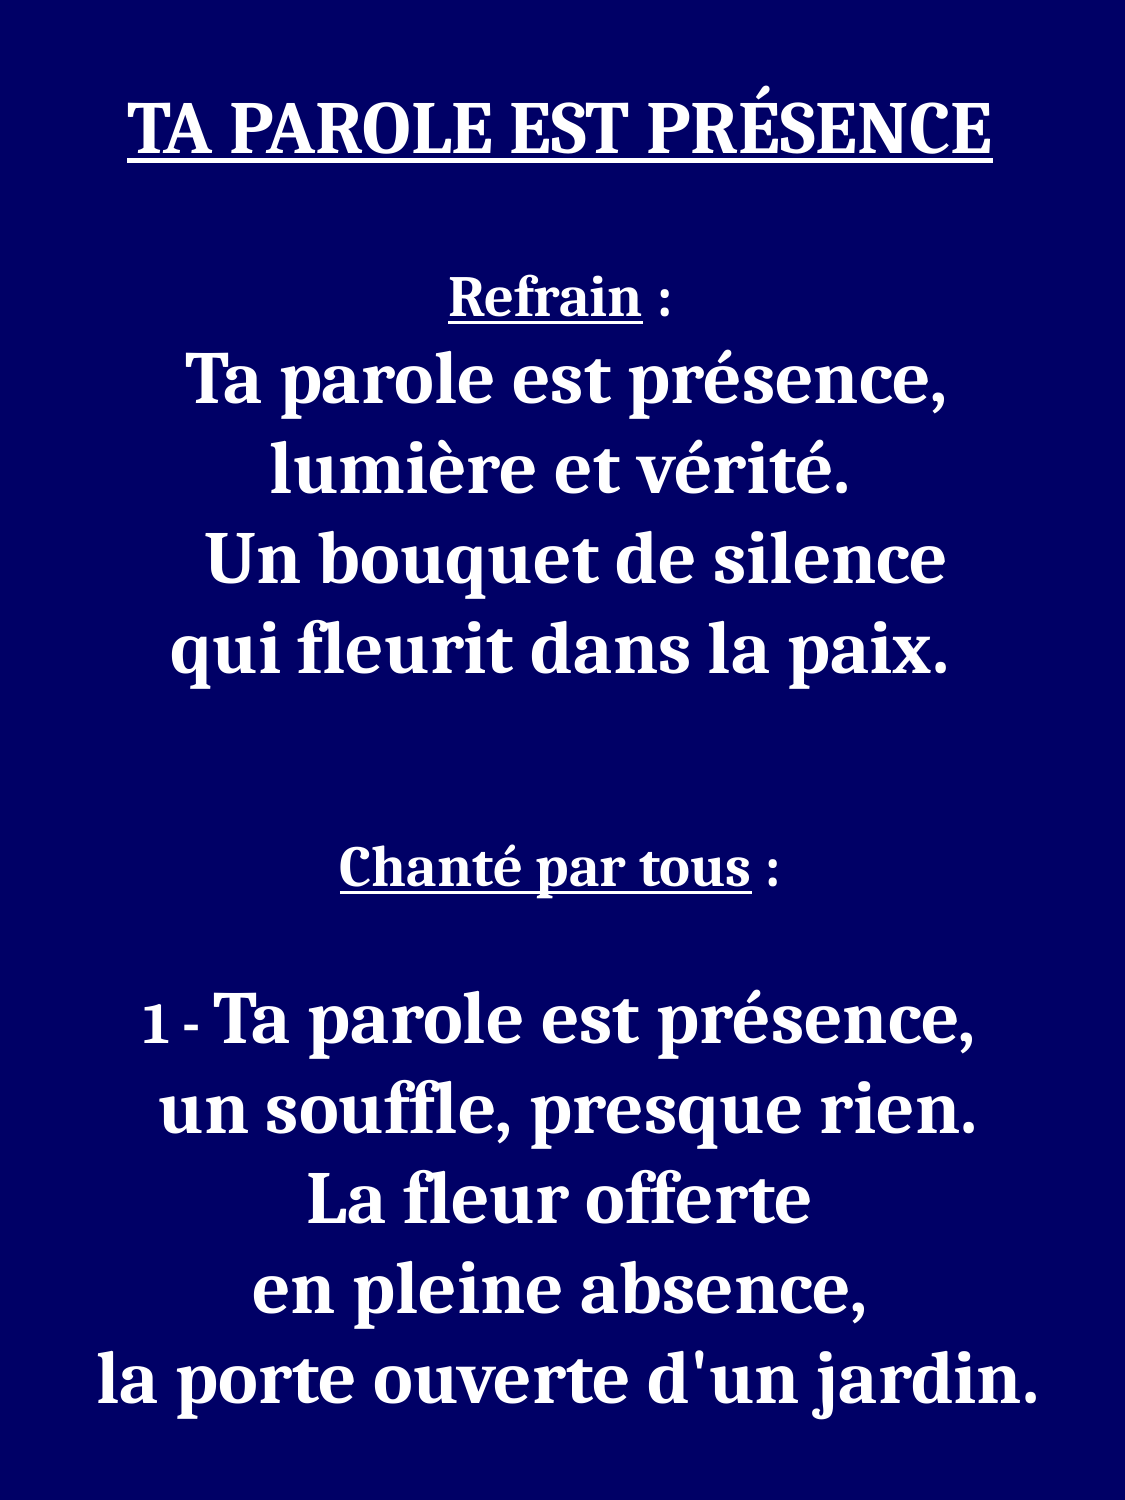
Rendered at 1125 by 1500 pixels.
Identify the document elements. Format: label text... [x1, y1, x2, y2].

text_box TA PAROLE EST PRÉSENCE Refrain : Ta parole est présence, lumière et vérité. Un bouquet de silence qui fleurit dans la paix. Chanté par tous : 1 - Ta parole est présence, un souffle, presque rien. La fleur offerte en pleine absence, la porte ouverte d'un jardin. [0, 70, 1125, 1500]
